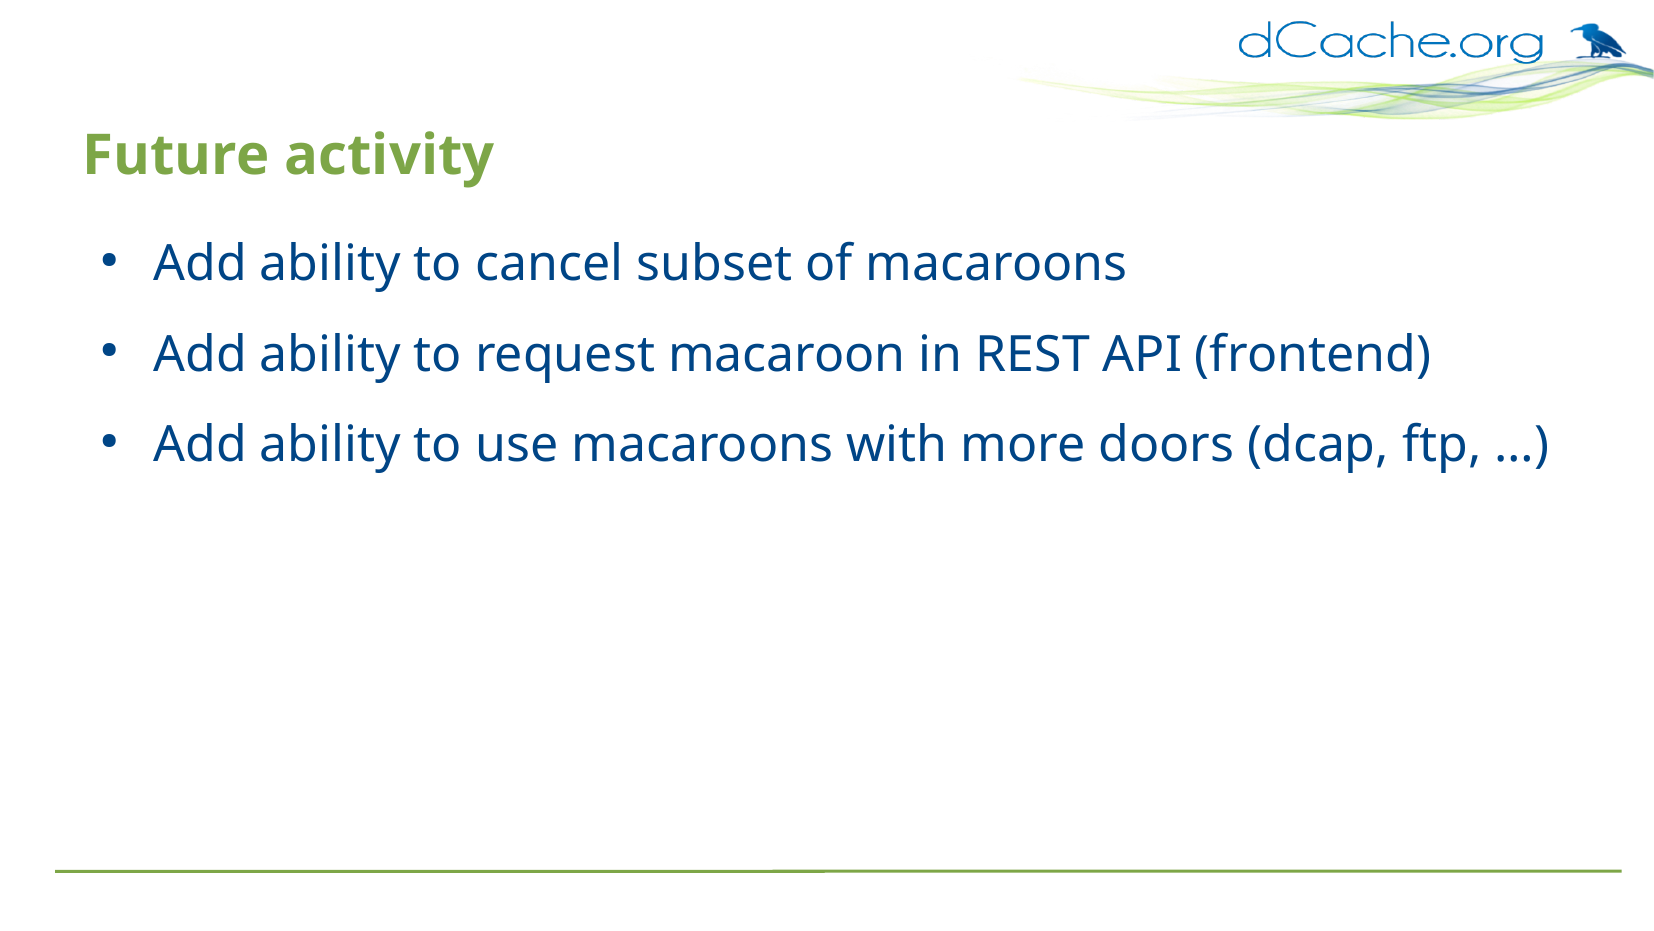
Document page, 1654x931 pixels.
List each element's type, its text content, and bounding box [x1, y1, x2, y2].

title Future activity [82, 116, 1605, 189]
picture [956, 12, 1654, 127]
list Add ability to cancel subset of macaroons Add ability to request macaroon in REST API (frontend) Add ability to use macaroons with more doors (dcap, ftp, …) [82, 227, 1571, 767]
